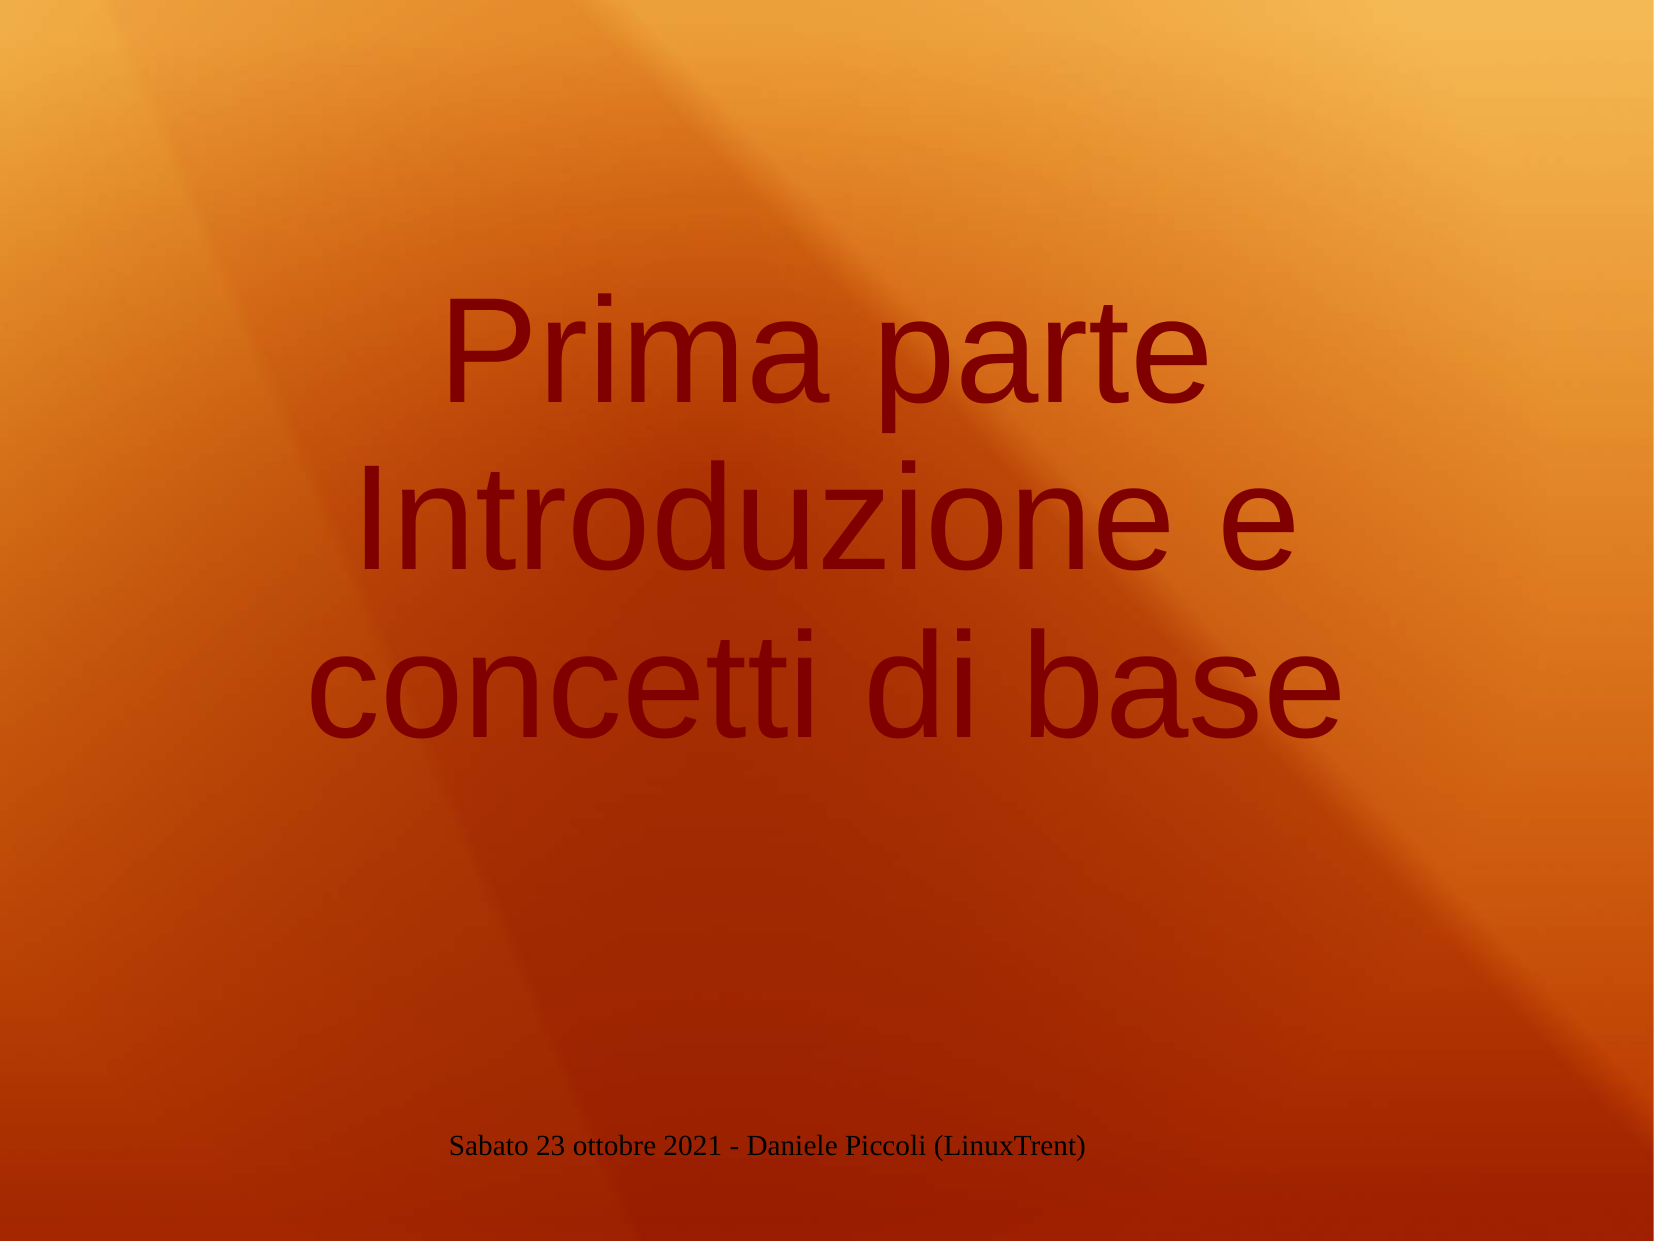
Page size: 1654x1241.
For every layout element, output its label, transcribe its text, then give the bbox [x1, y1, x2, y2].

title Prima parte Introduzione e concetti di base [82, 266, 1571, 769]
picture [0, 0, 1654, 1241]
